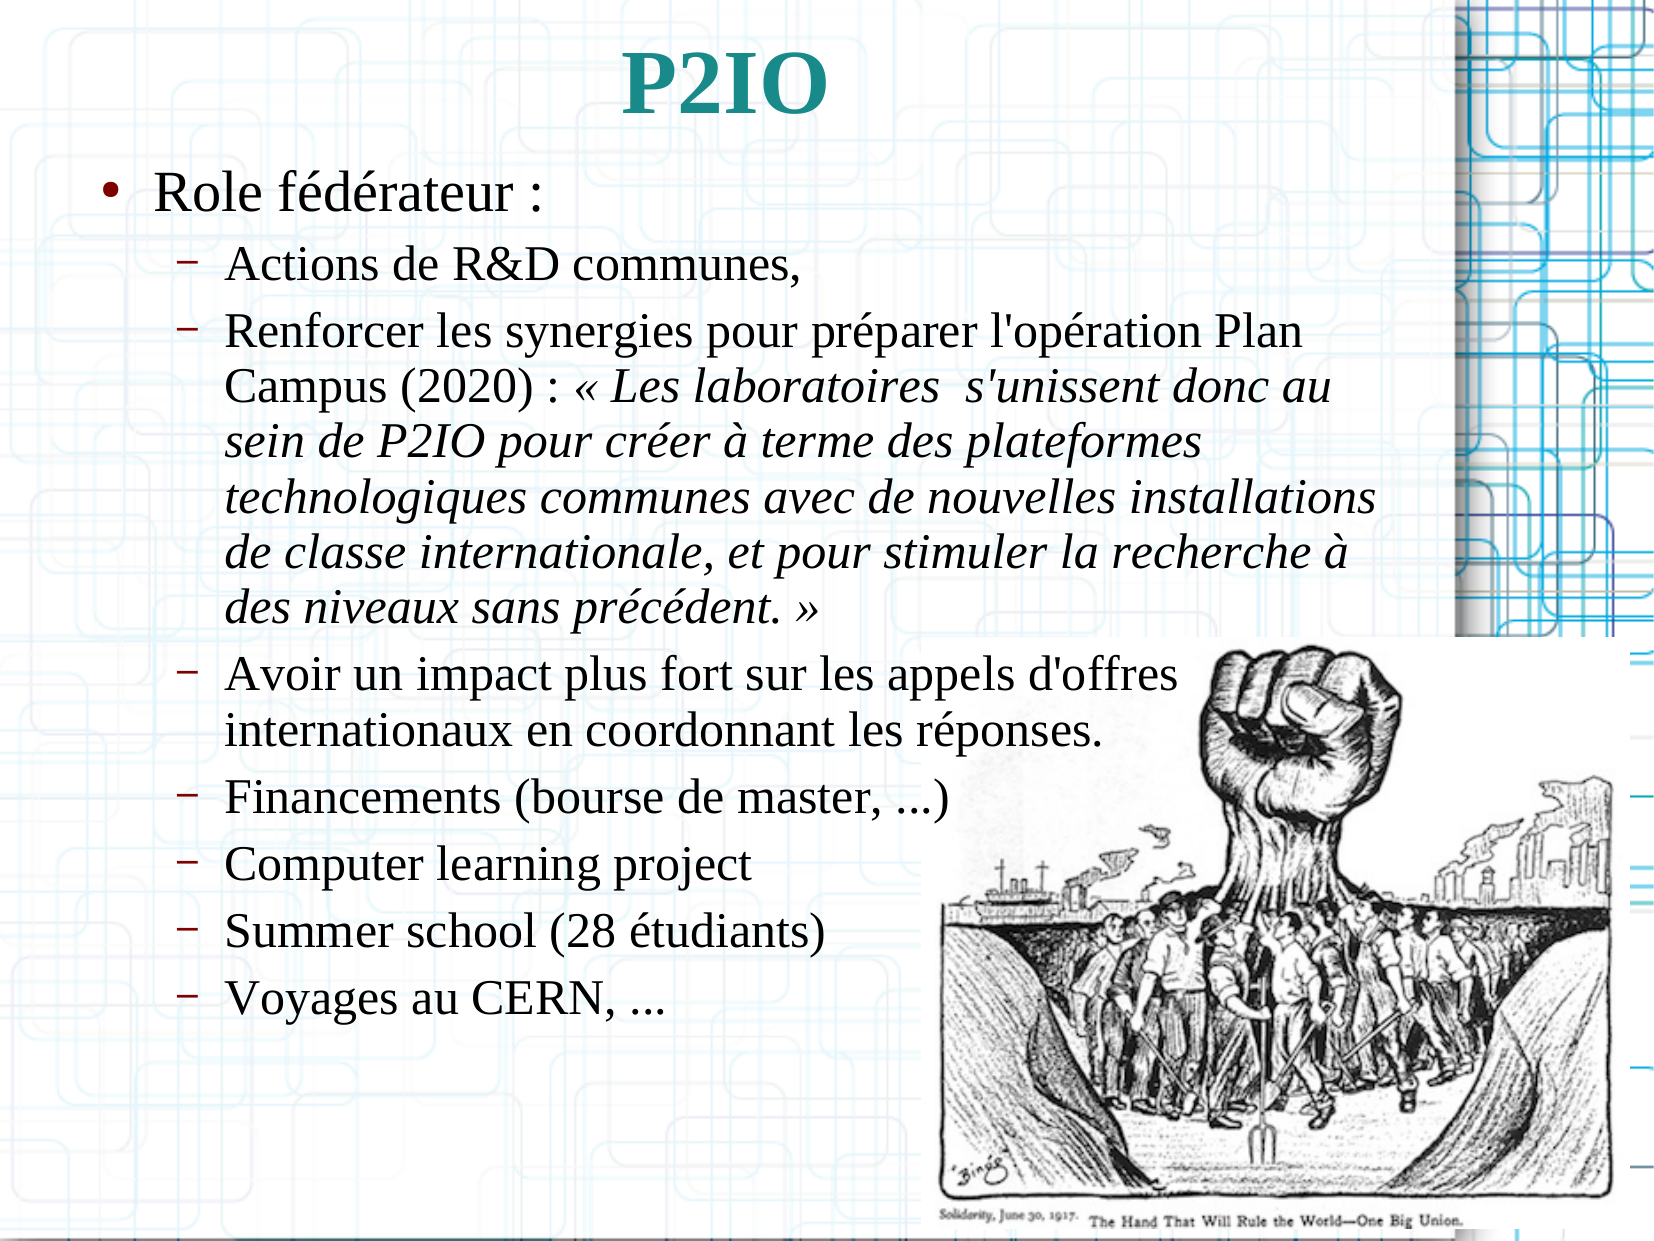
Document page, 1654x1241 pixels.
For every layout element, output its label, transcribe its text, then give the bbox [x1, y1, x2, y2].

picture [0, 0, 1654, 1241]
title P2IO [0, 29, 1453, 136]
list Role fédérateur : Actions de R&D communes, Renforcer les synergies pour préparer l'opération Plan Campus (2020) : « Les laboratoires s'unissent donc au sein de P2IO pour créer à terme des plateformes technologiques communes avec de nouvelles installations de classe internationale, et pour stimuler la recherche à des niveaux sans précédent. » Avoir un impact plus fort sur les appels d'offres internationaux en coordonnant les réponses. Financements (bourse de master, ...) Computer learning project Summer school (28 étudiants) Voyages au CERN, ... [82, 159, 1418, 1026]
